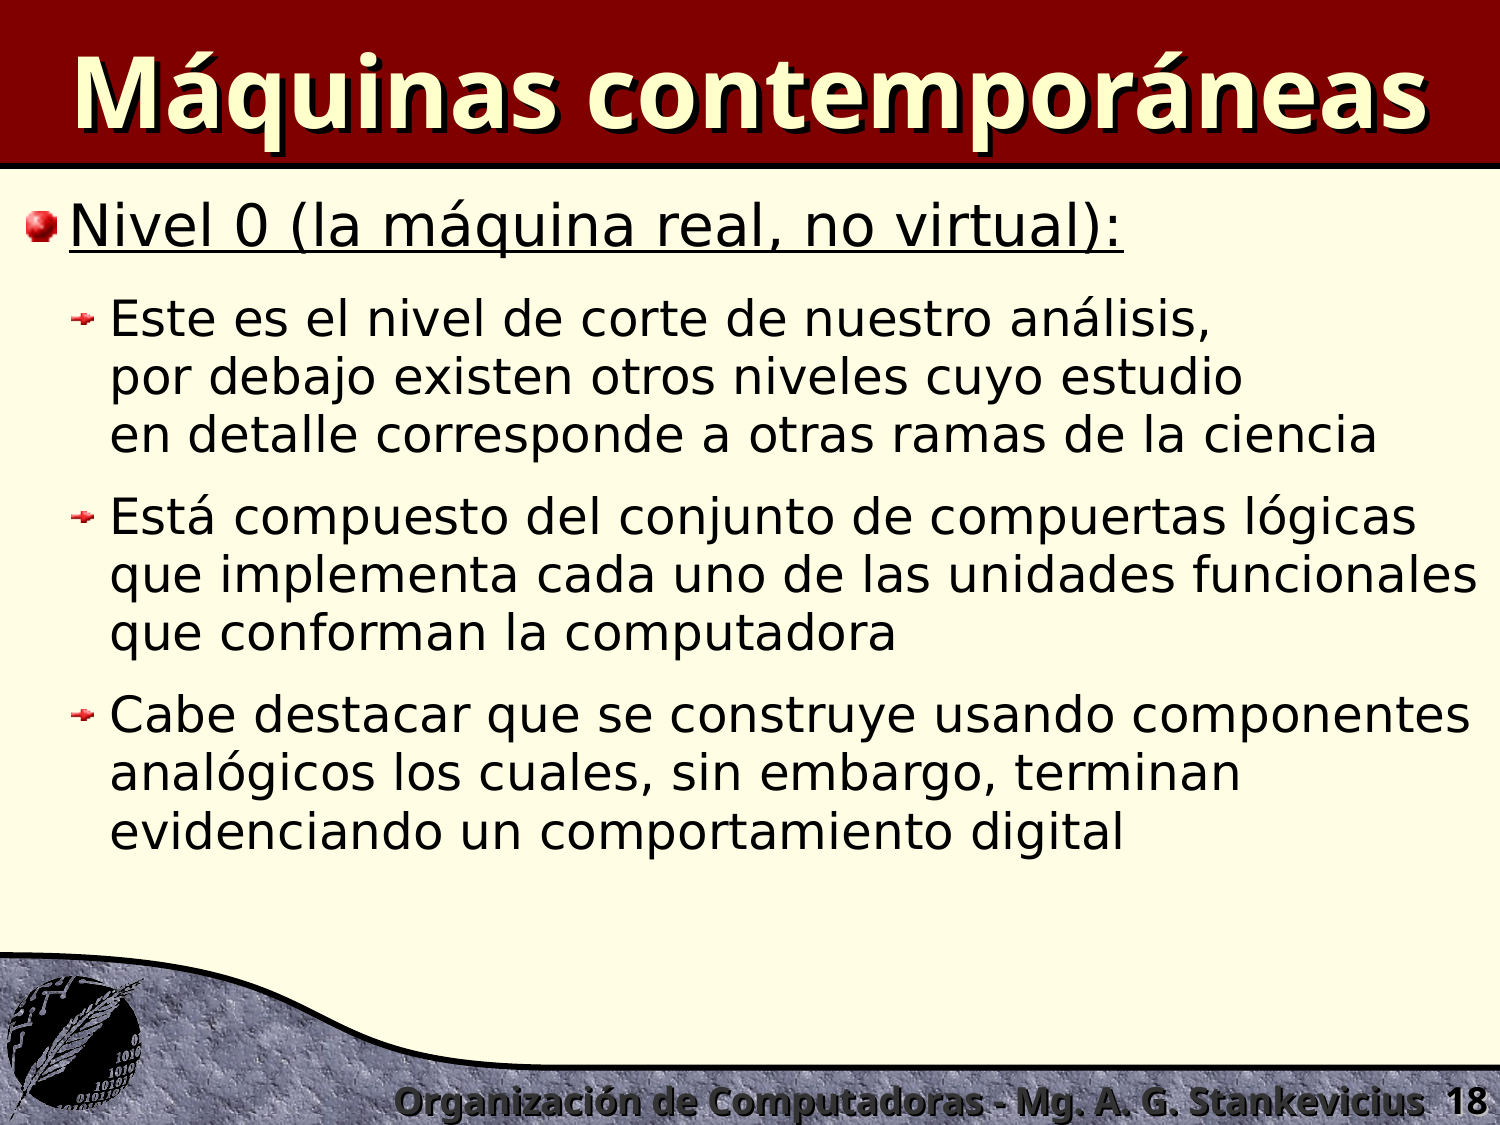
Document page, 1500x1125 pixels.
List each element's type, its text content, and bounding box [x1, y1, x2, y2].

picture [0, 959, 1500, 1125]
title Máquinas contemporáneas [15, 5, 1485, 160]
picture [448, 1100, 455, 1110]
picture [802, 1100, 806, 1110]
picture [1058, 1100, 1065, 1110]
list Nivel 0 (la máquina real, no virtual): Este es el nivel de corte de nuestro análisis, por debajo existen otros niveles cuyo estudio en detalle corresponde a otras ramas de la ciencia Está compuesto del conjunto de compuertas lógicas que implementa cada uno de las unidades funcionales que conforman la computadora Cabe destacar que se construye usando componentes analógicos los cuales, sin embargo, terminan evidenciando un comportamiento digital [11, 192, 1486, 935]
